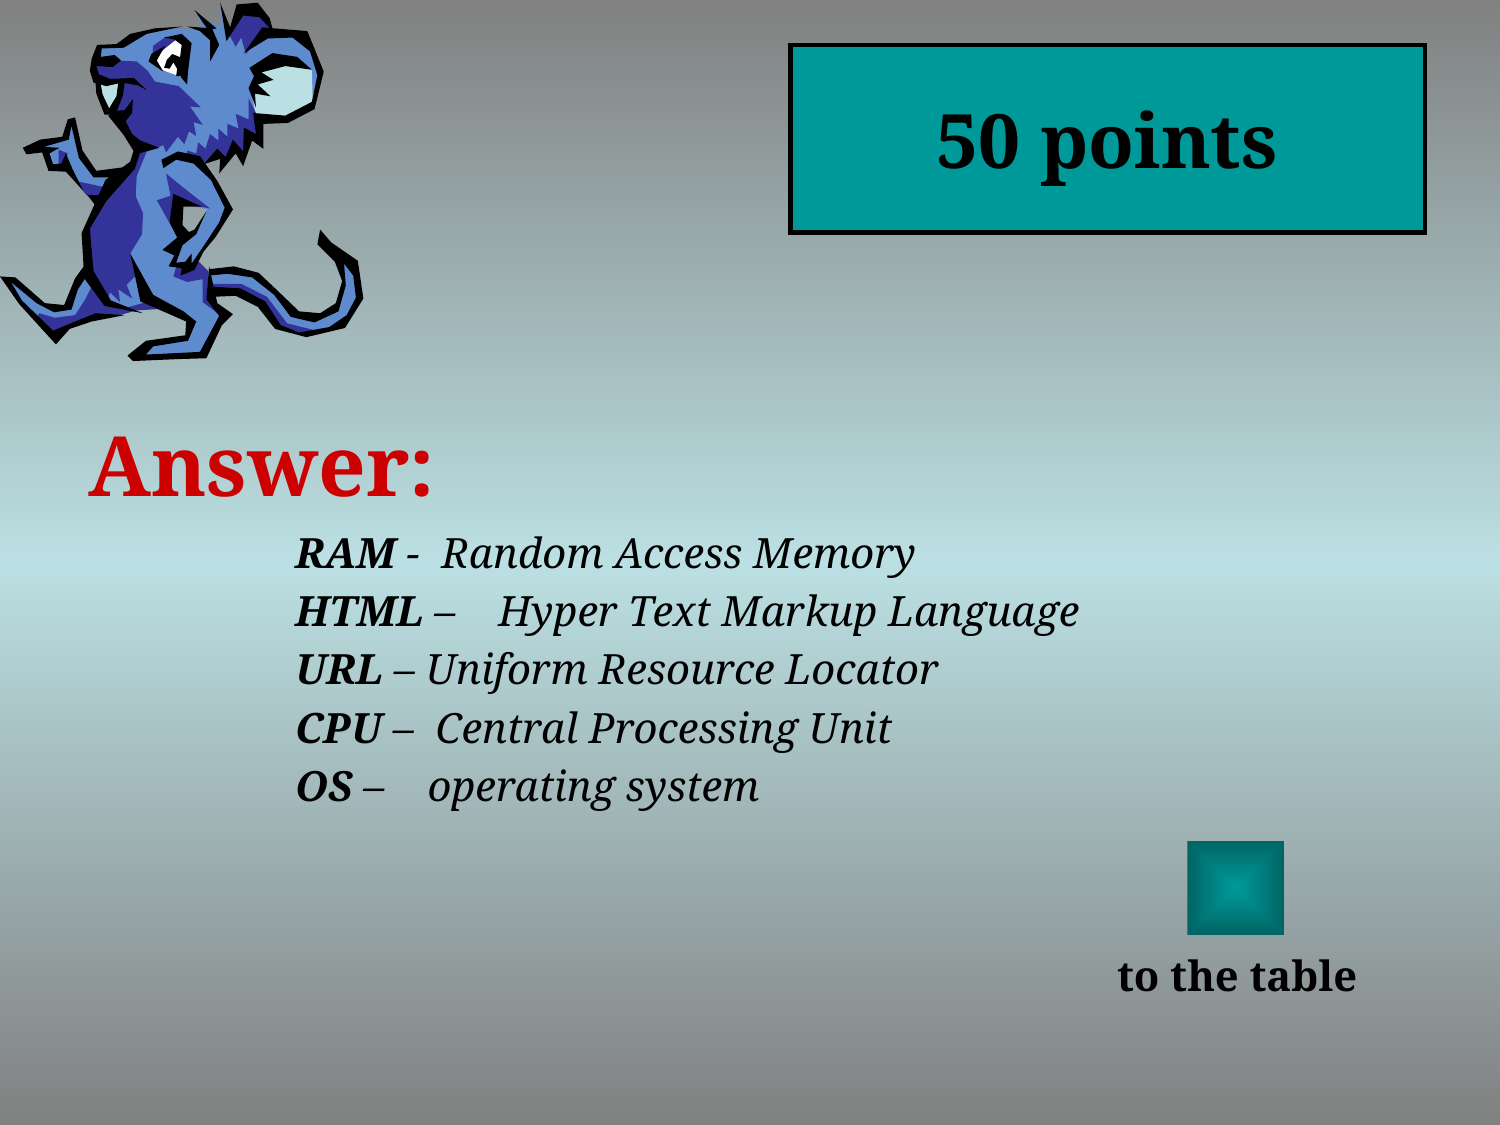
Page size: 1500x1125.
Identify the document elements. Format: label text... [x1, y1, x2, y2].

text_box [1187, 841, 1284, 935]
text_box to the table [1063, 942, 1411, 1008]
text_box RAM - Random Access Memory HTML – Hyper Text Markup Language URL – Uniform Resource Locator CPU – Central Processing Unit OS – operating system [130, 519, 1180, 876]
title 50 points [790, 45, 1425, 233]
list Answer: [73, 405, 544, 529]
